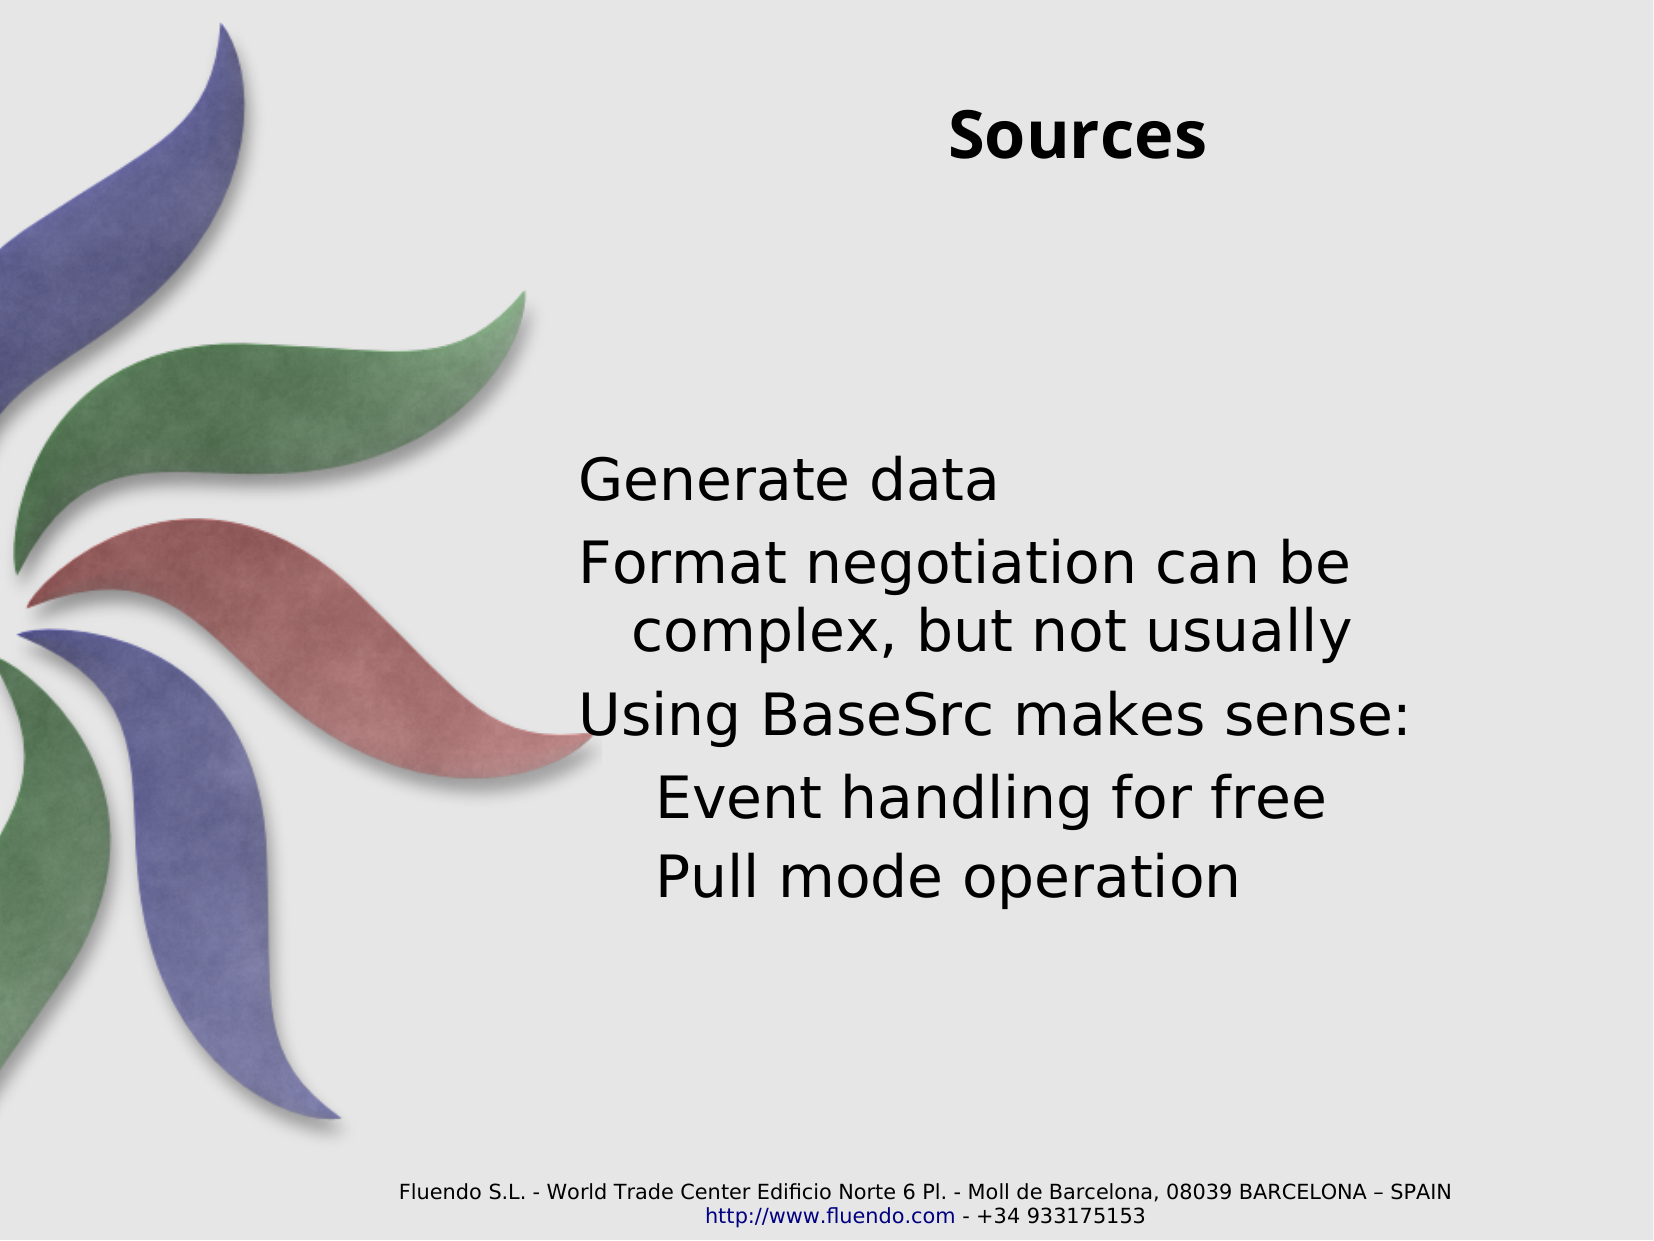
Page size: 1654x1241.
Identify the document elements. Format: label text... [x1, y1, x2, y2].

picture [597, 1189, 602, 1198]
list Generate data Format negotiation can be complex, but not usually Using BaseSrc makes sense: Event handling for free Pull mode operation [561, 236, 1595, 1123]
title Sources [561, 59, 1595, 207]
picture [0, 1, 602, 1241]
